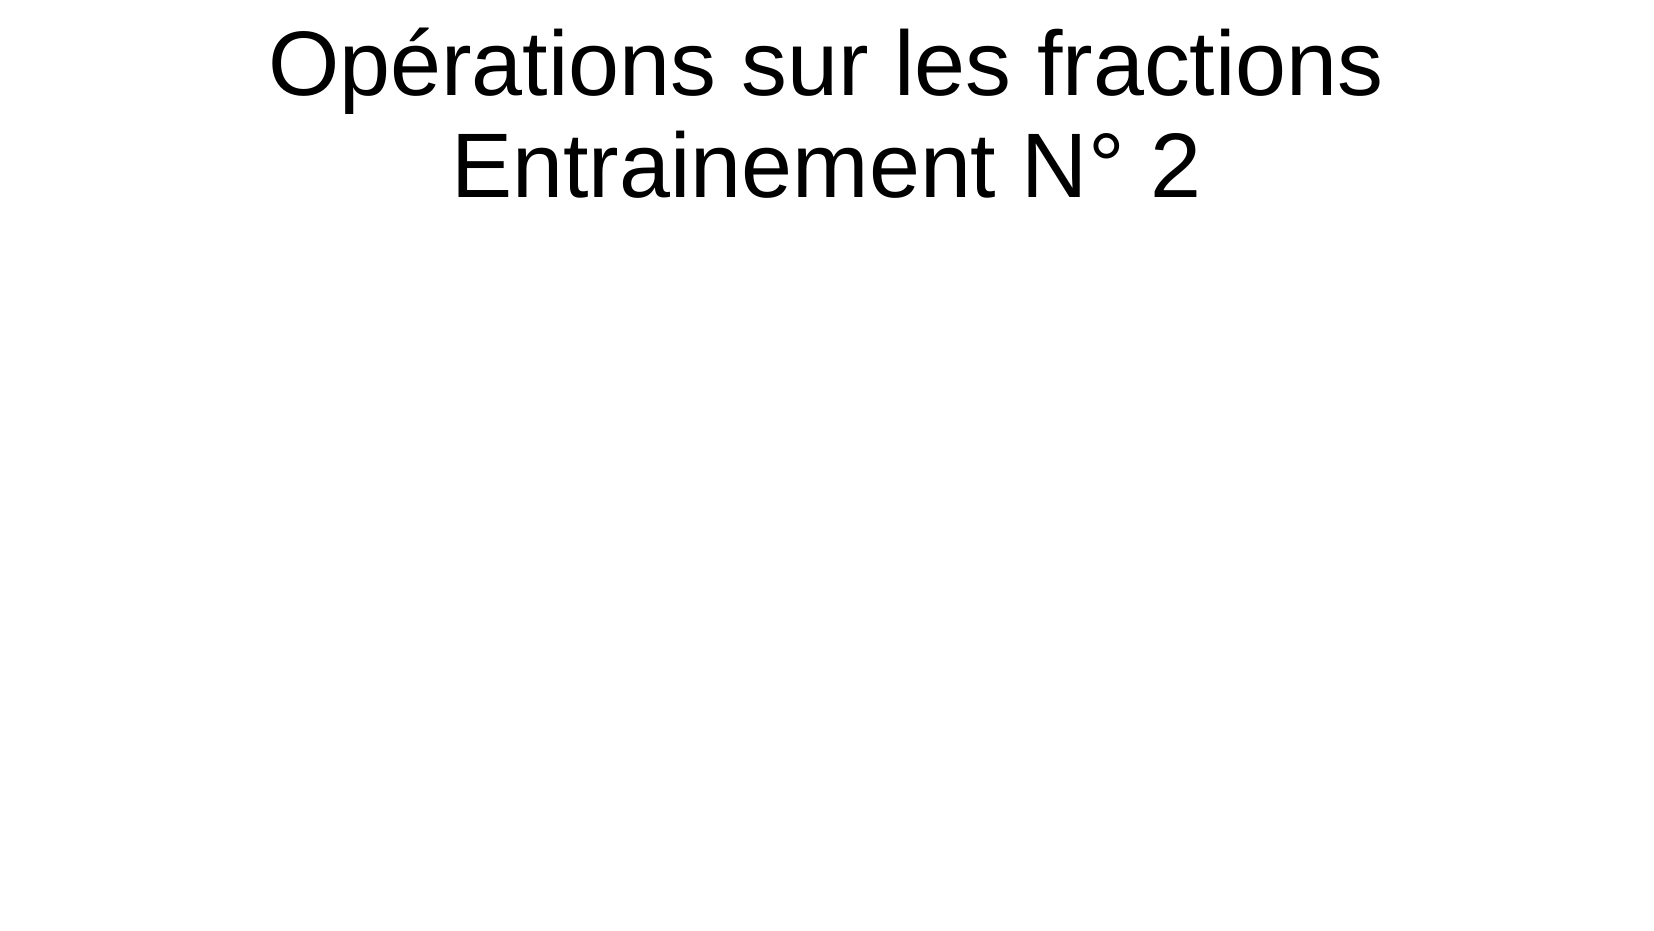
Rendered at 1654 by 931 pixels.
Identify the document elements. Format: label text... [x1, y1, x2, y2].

title Opérations sur les fractions Entrainement N° 2 [82, 12, 1571, 218]
